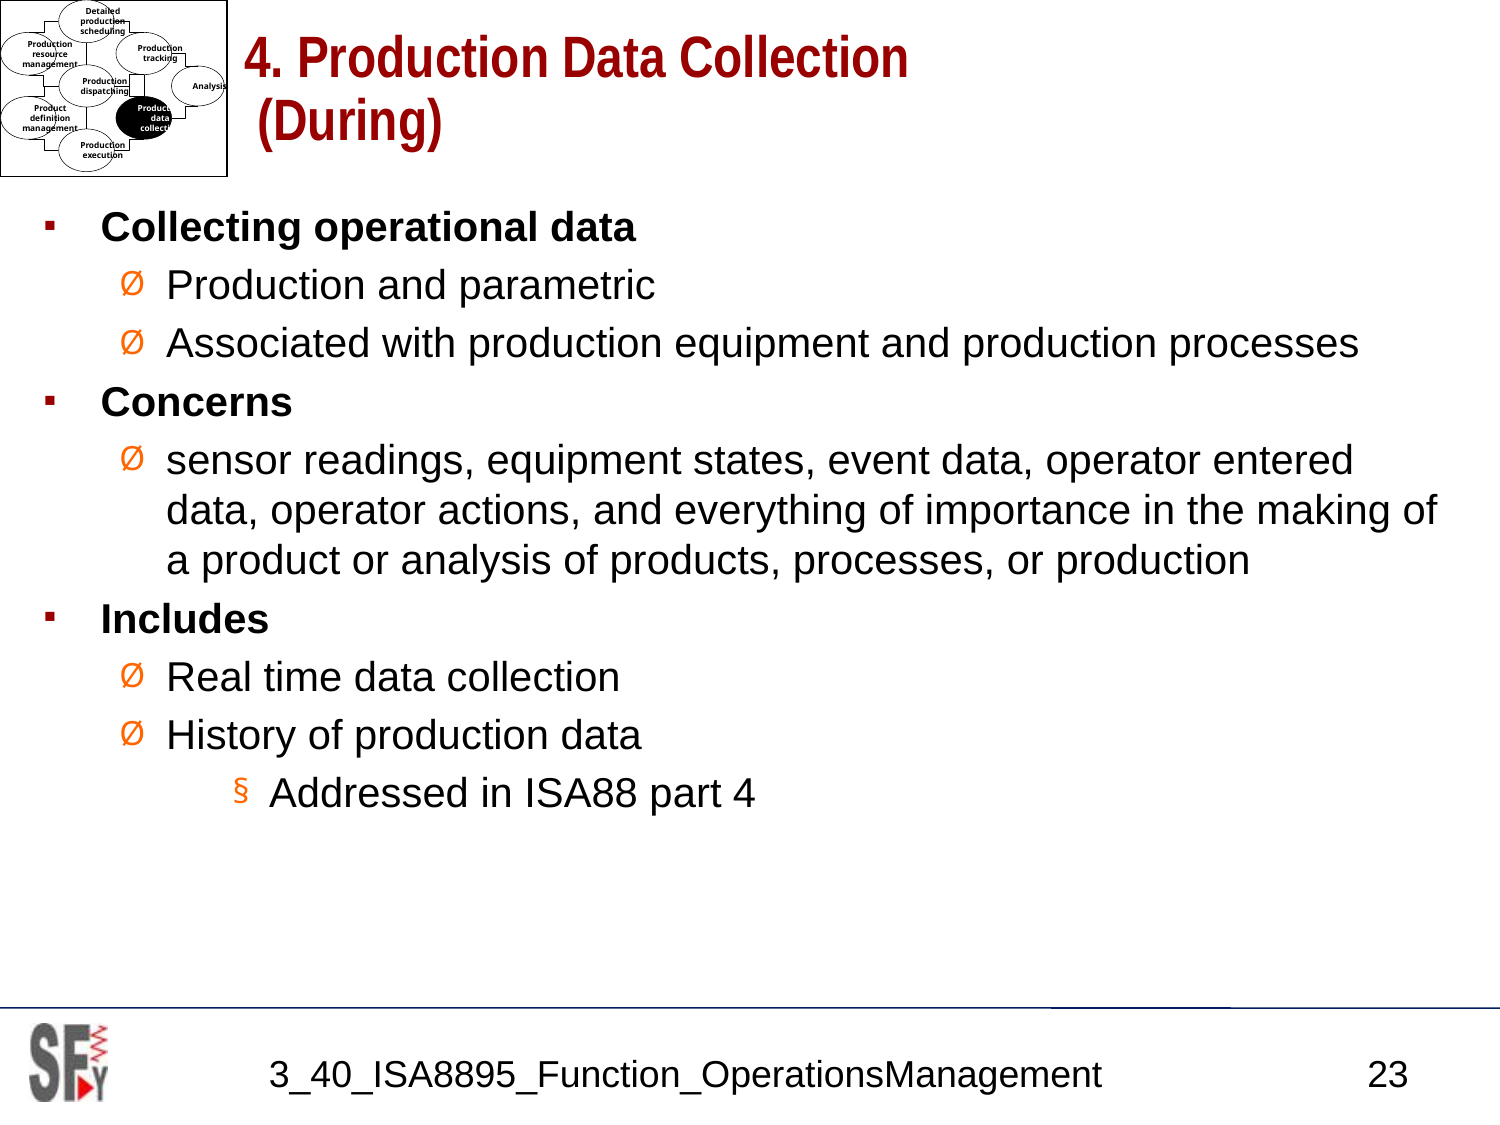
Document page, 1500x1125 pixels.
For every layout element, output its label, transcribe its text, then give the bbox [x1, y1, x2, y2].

title 4. Production Data Collection (During) [229, 12, 1246, 138]
list Collecting operational data Production and parametric Associated with production equipment and production processes Concerns sensor readings, equipment states, event data, operator entered data, operator actions, and everything of importance in the making of a product or analysis of products, processes, or production Includes Real time data collection History of production data Addressed in ISA88 part 4 [29, 184, 1471, 988]
text_box [87, 87, 134, 150]
text_box [38, 87, 86, 150]
text_box [0, 0, 228, 177]
text_box [0, 0, 78, 50]
text_box Production dispatching [58, 64, 115, 108]
text_box [87, 22, 133, 86]
text_box [38, 22, 86, 86]
text_box Analysis [171, 65, 225, 106]
slide_number <numéro> [1352, 1034, 1490, 1103]
text_box Production tracking [115, 32, 172, 75]
text_box Product definition management [0, 96, 57, 140]
footer 3_40_ISA8895_Function_OperationsManagement [253, 1034, 1336, 1103]
picture [29, 1023, 108, 1102]
text_box [145, 54, 190, 118]
text_box Production data collection [115, 96, 172, 140]
text_box Production execution [58, 128, 115, 172]
text_box [130, 75, 144, 96]
text_box Detailed production scheduling [58, 0, 115, 43]
text_box [0, 57, 44, 114]
text_box Production resource management [0, 32, 57, 76]
